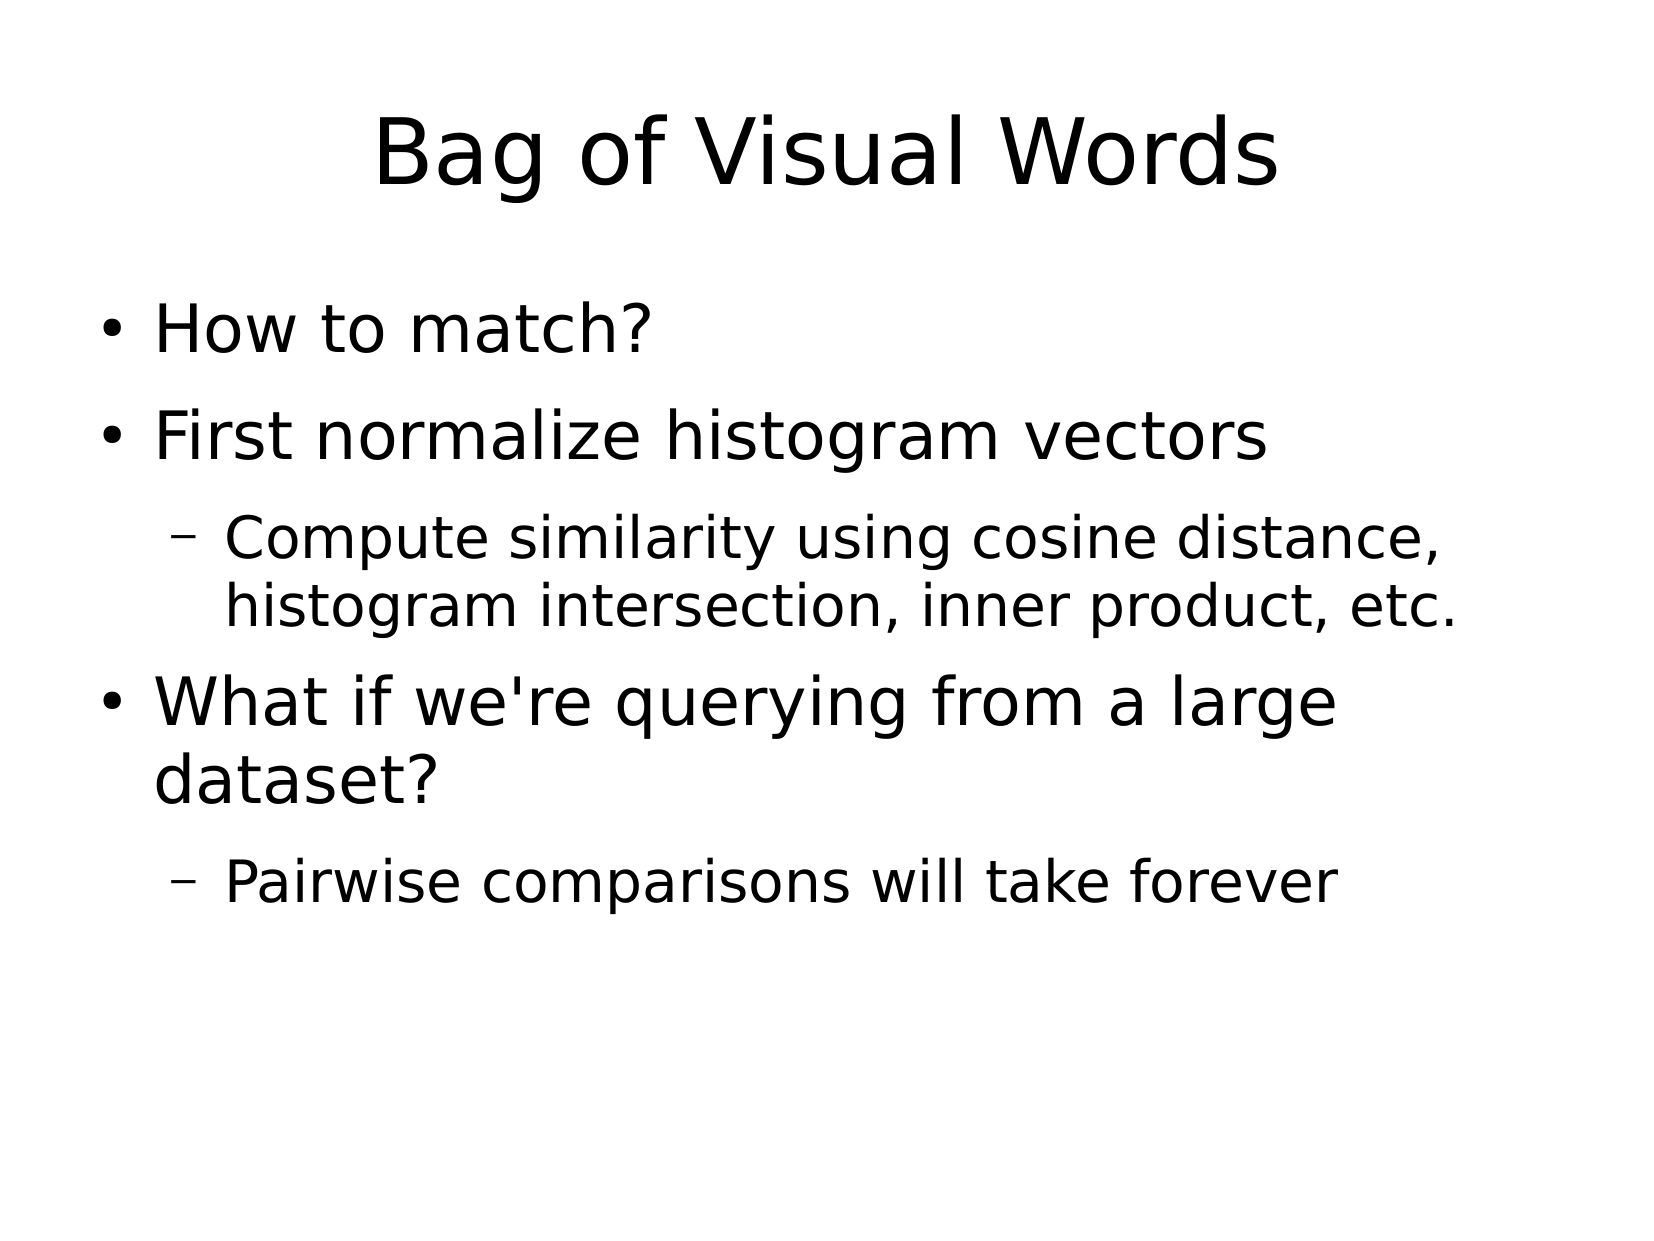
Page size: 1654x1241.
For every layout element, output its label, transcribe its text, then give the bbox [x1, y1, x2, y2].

title Bag of Visual Words [82, 49, 1571, 257]
list How to match? First normalize histogram vectors Compute similarity using cosine distance, histogram intersection, inner product, etc. What if we're querying from a large dataset? Pairwise comparisons will take forever [82, 290, 1571, 1010]
